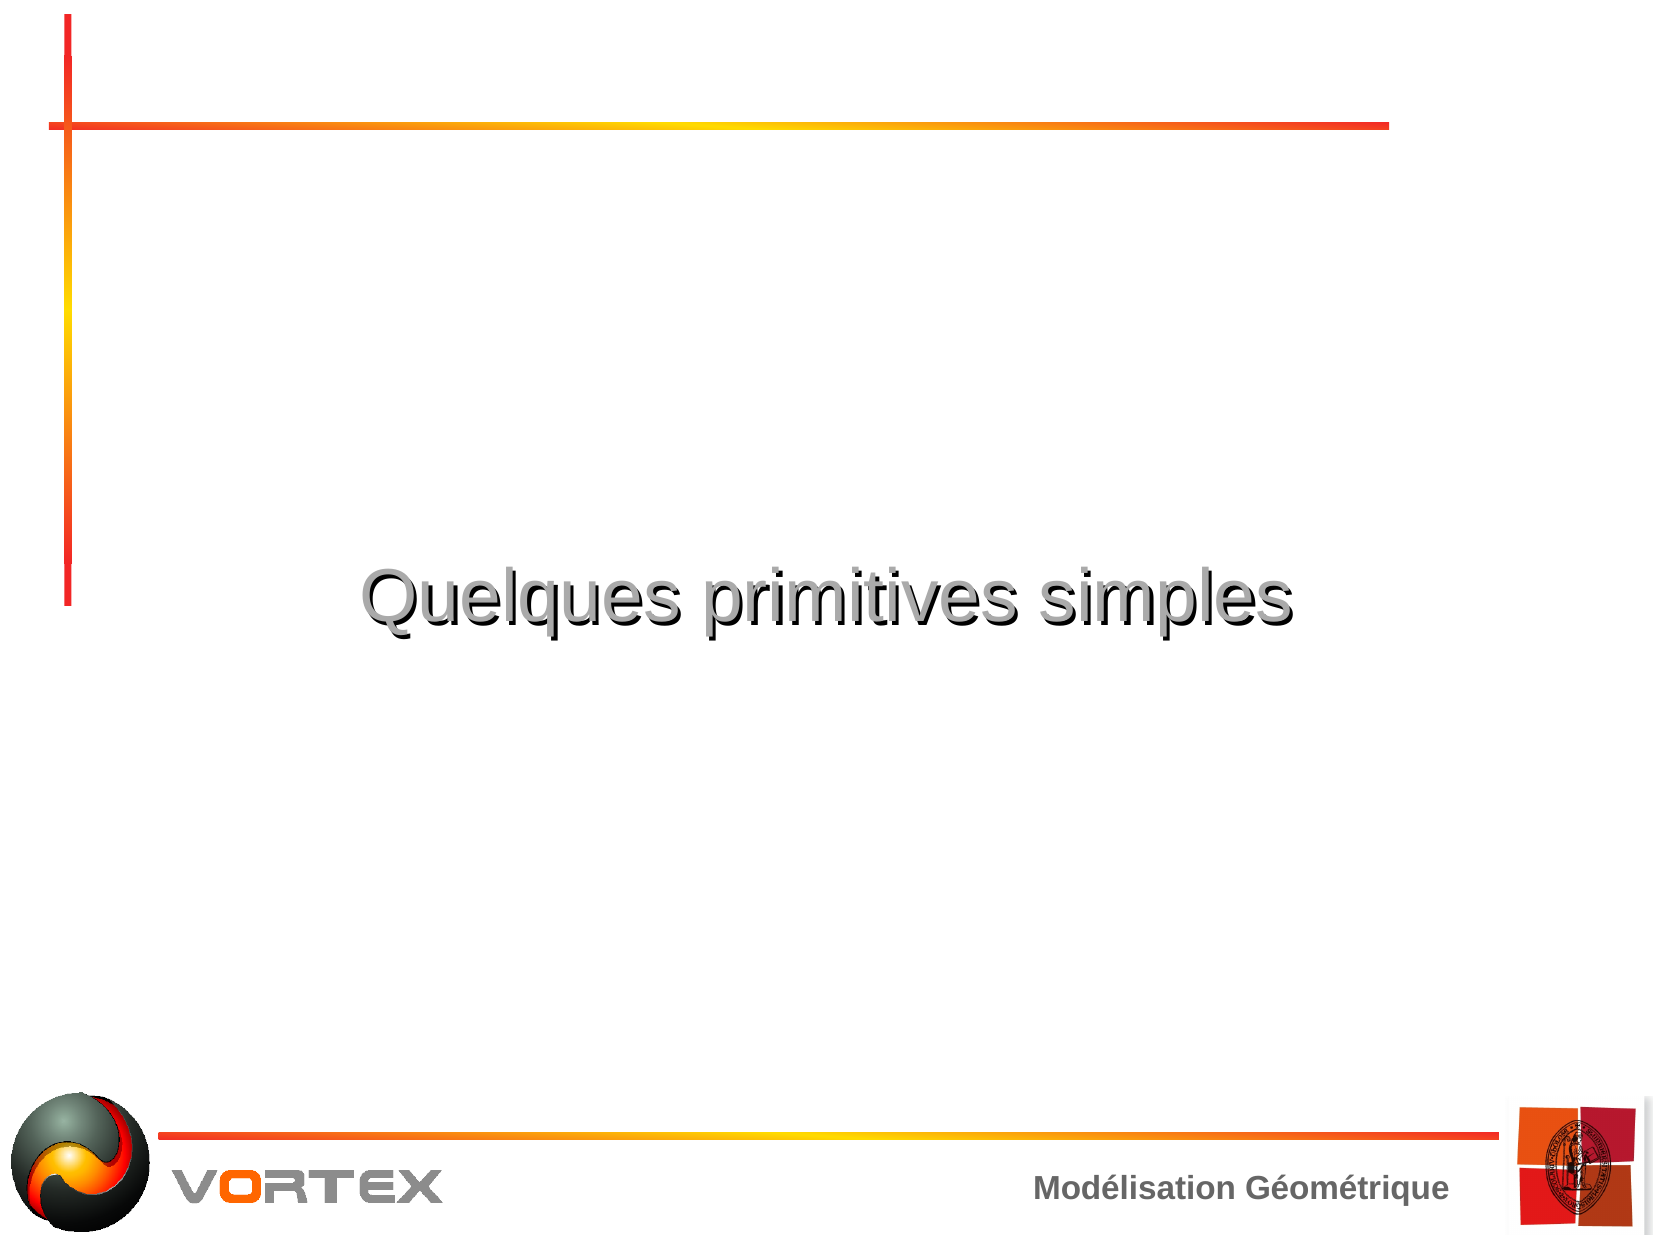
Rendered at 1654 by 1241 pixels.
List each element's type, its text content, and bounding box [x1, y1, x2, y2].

title Quelques primitives simples [0, 532, 1654, 660]
picture [1505, 1096, 1653, 1235]
picture [11, 1092, 443, 1232]
